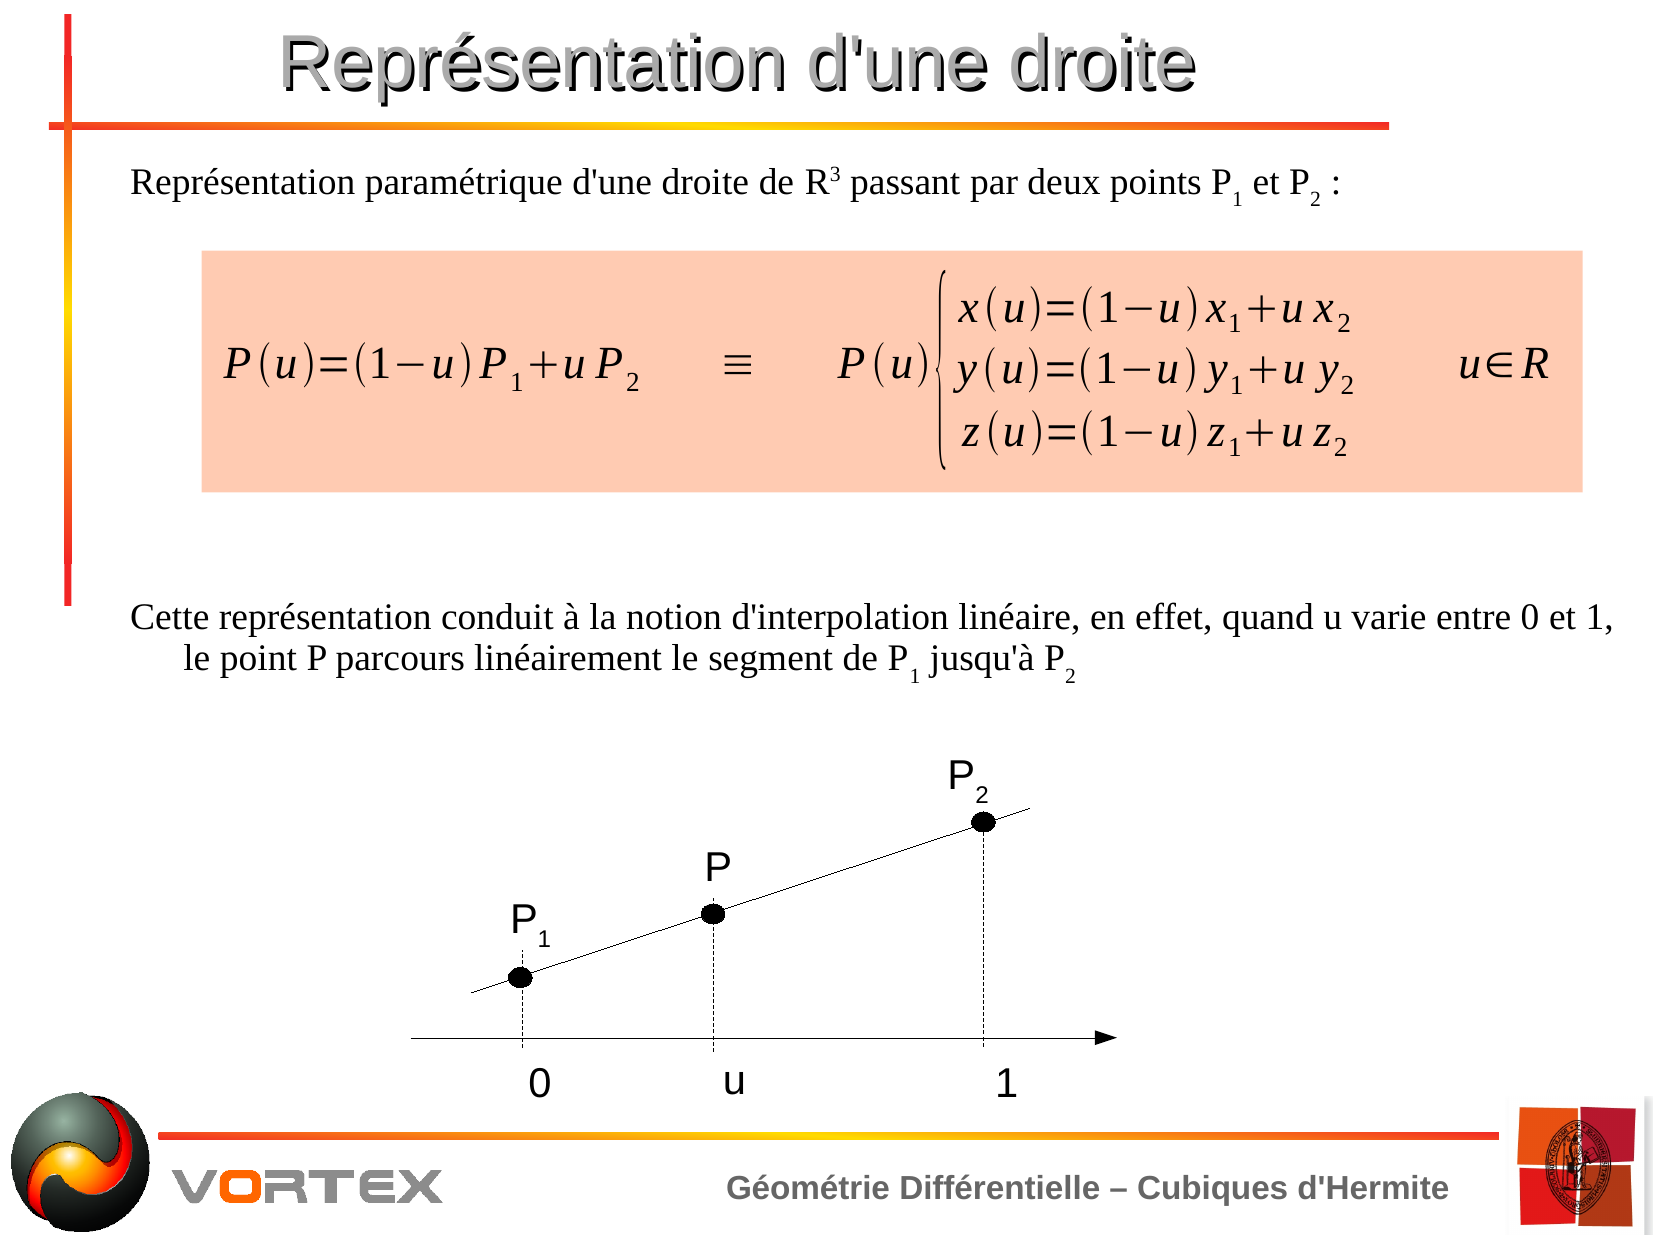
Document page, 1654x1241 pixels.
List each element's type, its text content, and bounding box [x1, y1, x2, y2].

list Représentation paramétrique d'une droite de R3 passant par deux points P1 et P2 : Cette représentation conduit à la notion d'interpolation linéaire, en effet, quand u varie entre 0 et 1, le point P parcours linéairement le segment de P1 jusqu'à P2 [112, 160, 1618, 1103]
text_box P2 [932, 744, 1023, 823]
text_box u [708, 1049, 798, 1118]
text_box 0 [513, 1052, 604, 1121]
text_box [971, 823, 996, 833]
text_box [701, 904, 725, 924]
title Représentation d'une droite [82, 4, 1392, 120]
text_box [508, 968, 533, 988]
picture [11, 1092, 443, 1232]
chart [213, 266, 1556, 472]
text_box 1 [980, 1052, 1070, 1121]
picture [1505, 1096, 1653, 1235]
text_box P1 [495, 888, 585, 968]
text_box P [689, 836, 780, 904]
